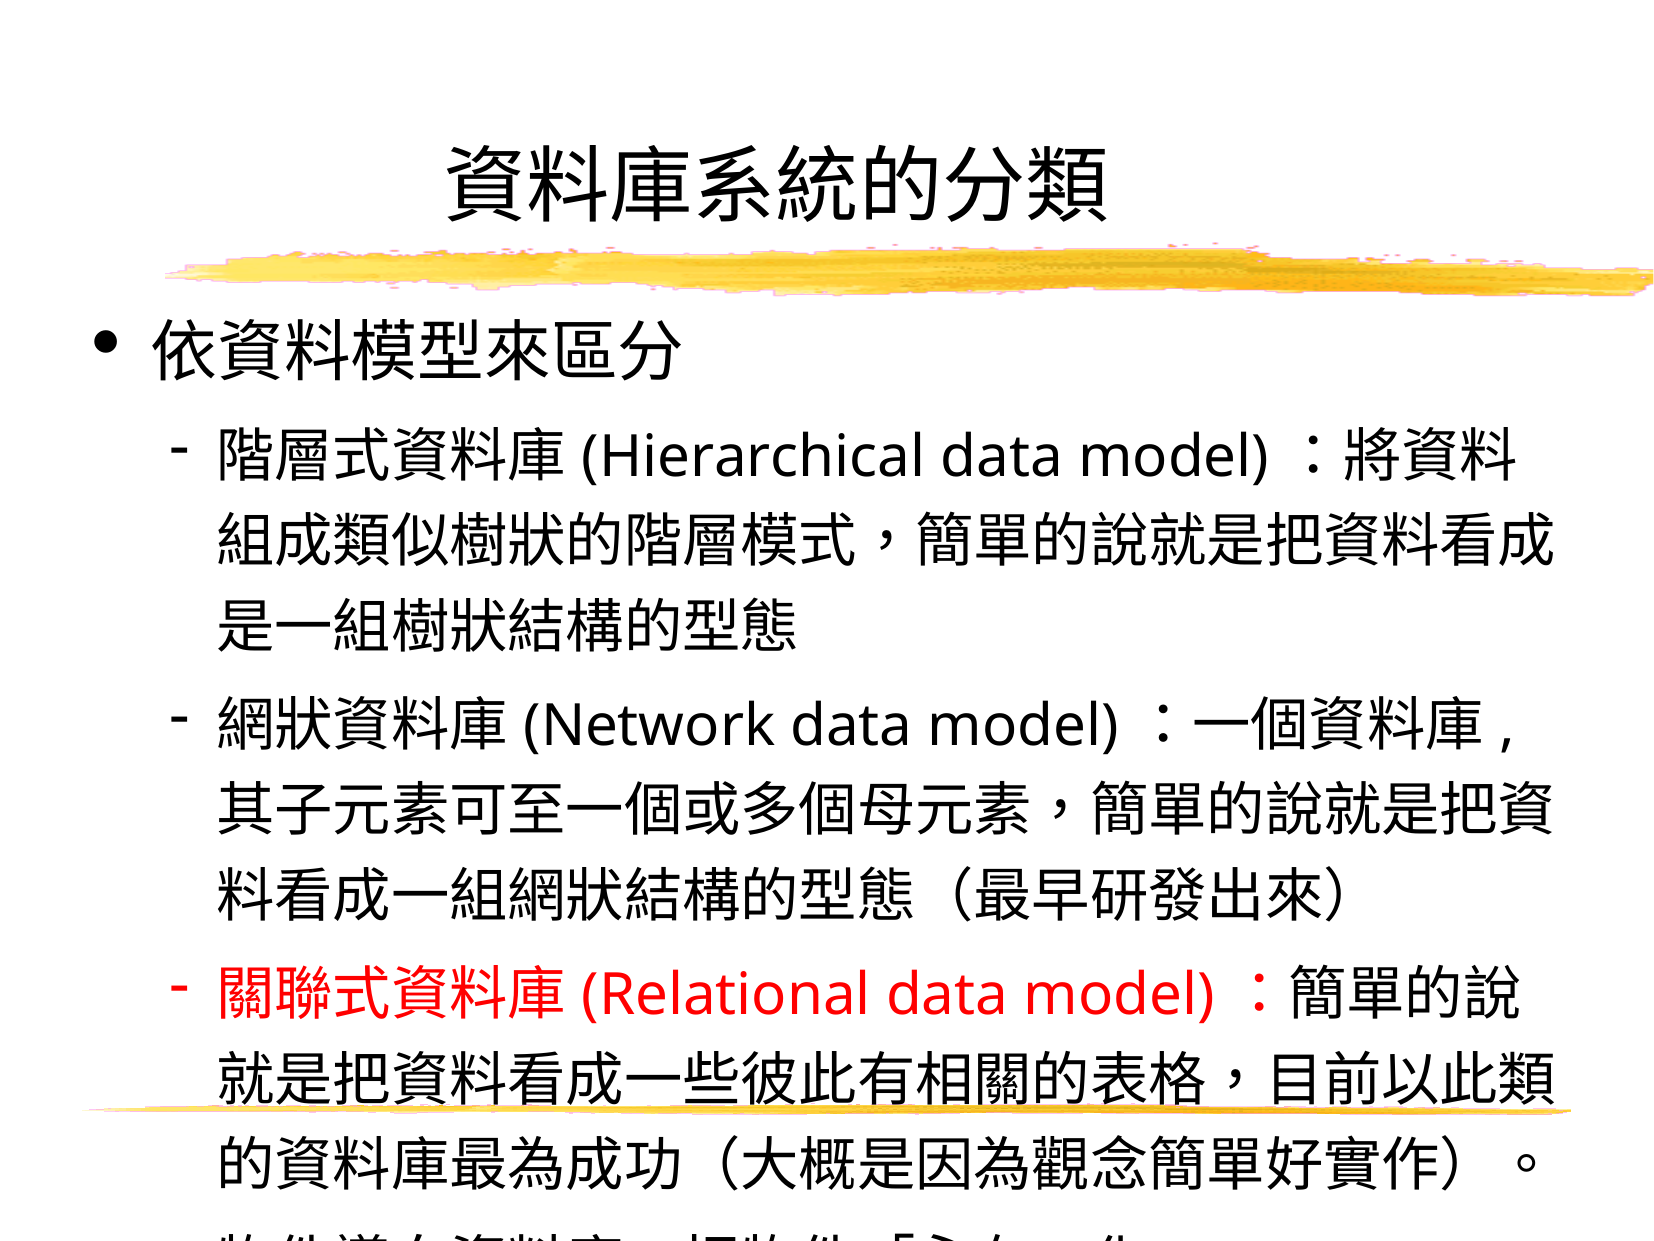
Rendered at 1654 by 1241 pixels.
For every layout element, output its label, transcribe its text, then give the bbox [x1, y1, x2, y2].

list 依資料模型來區分 階層式資料庫(Hierarchical data model)：將資料組成類似樹狀的階層模式，簡單的說就是把資料看成是一組樹狀結構的型態 網狀資料庫(Network data model)：一個資料庫,其子元素可至一個或多個母元素，簡單的說就是把資料看成一組網狀結構的型態（最早研發出來） 關聯式資料庫(Relational data model)：簡單的說就是把資料看成一些彼此有相關的表格，目前以此類的資料庫最為成功（大概是因為觀念簡單好實作）。 物件導向資料庫：把物件「永存」化 [79, 289, 1587, 1188]
picture [165, 237, 1654, 308]
title 資料庫系統的分類 [73, 41, 1479, 249]
